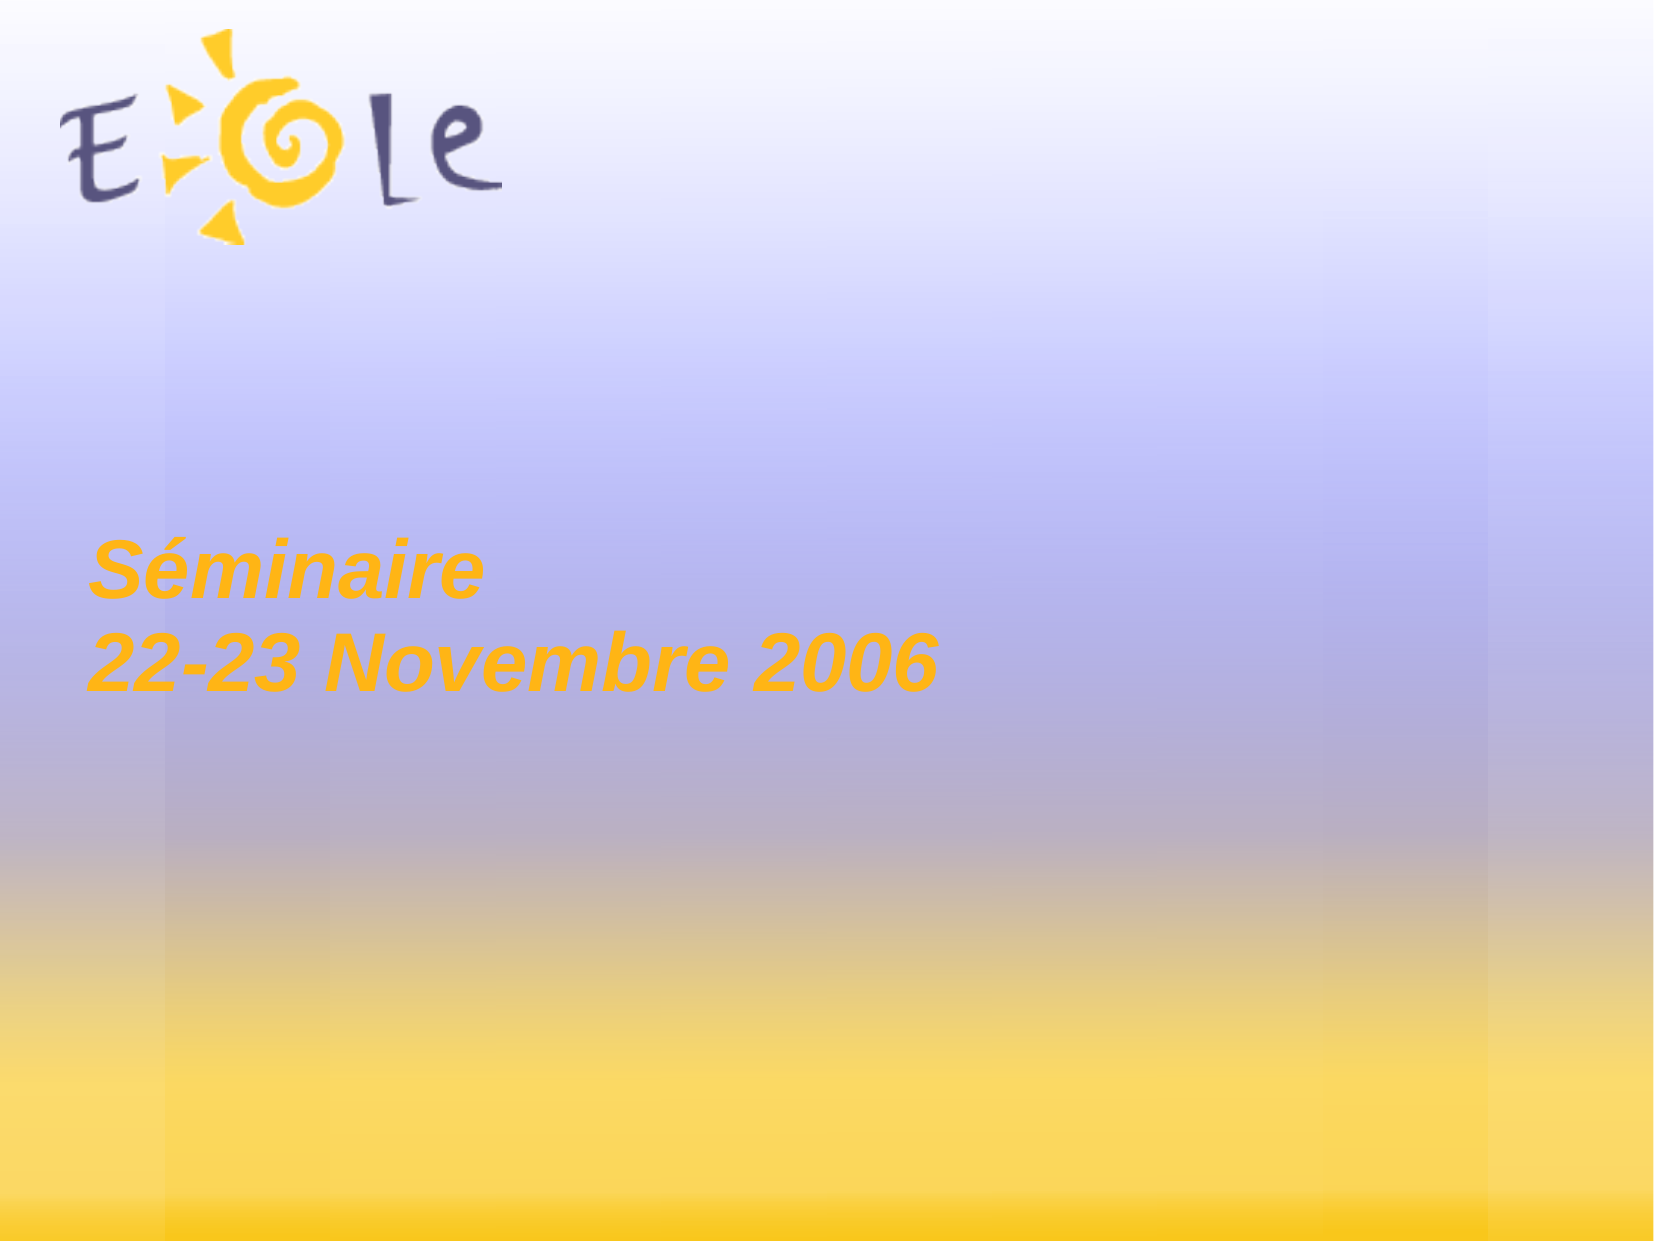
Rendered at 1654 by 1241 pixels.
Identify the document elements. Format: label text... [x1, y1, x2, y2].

title Séminaire 22-23 Novembre 2006 [88, 508, 1577, 724]
picture [0, 0, 1654, 1241]
